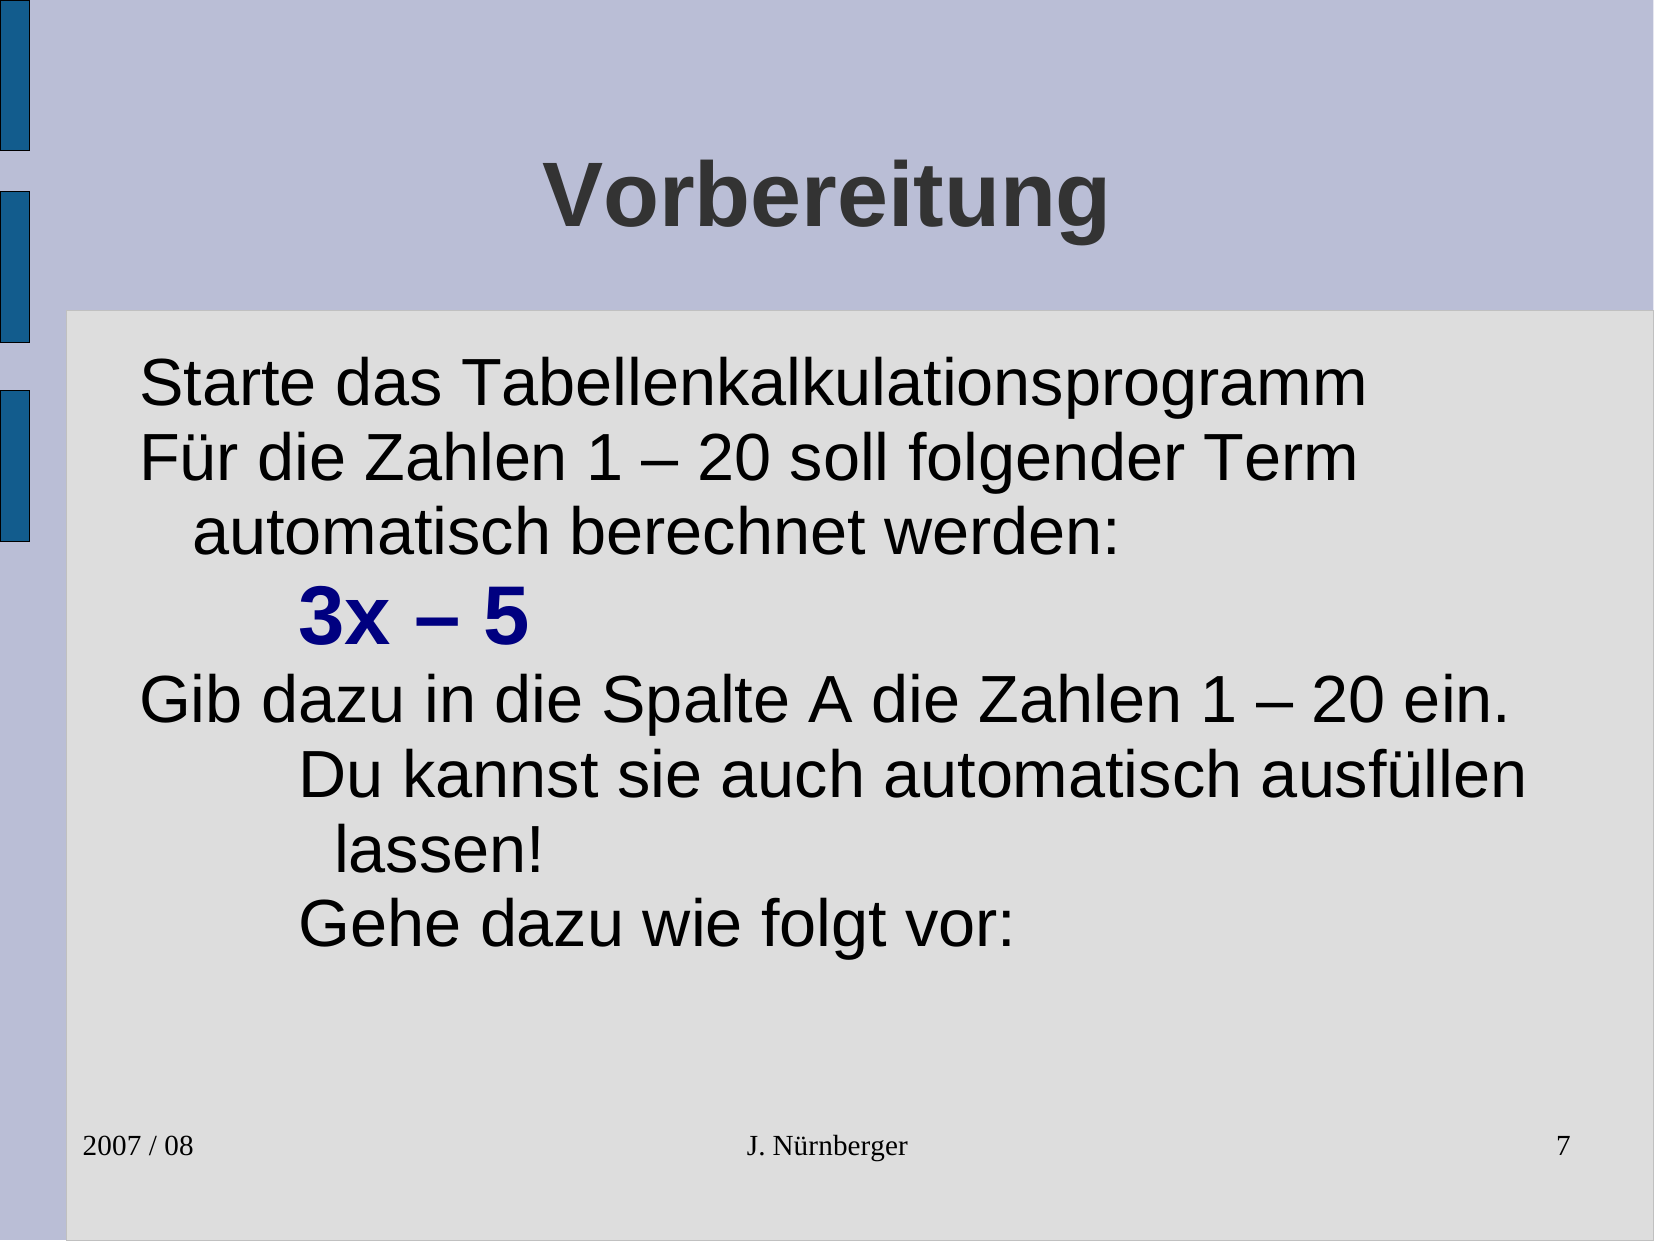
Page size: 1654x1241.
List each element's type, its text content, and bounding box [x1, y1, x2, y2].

title Vorbereitung [121, 98, 1534, 291]
list Starte das Tabellenkalkulationsprogramm Für die Zahlen 1 – 20 soll folgender Term automatisch berechnet werden: 3x – 5 Gib dazu in die Spalte A die Zahlen 1 – 20 ein. Du kannst sie auch automatisch ausfüllen lassen! Gehe dazu wie folgt vor: [121, 344, 1534, 1112]
